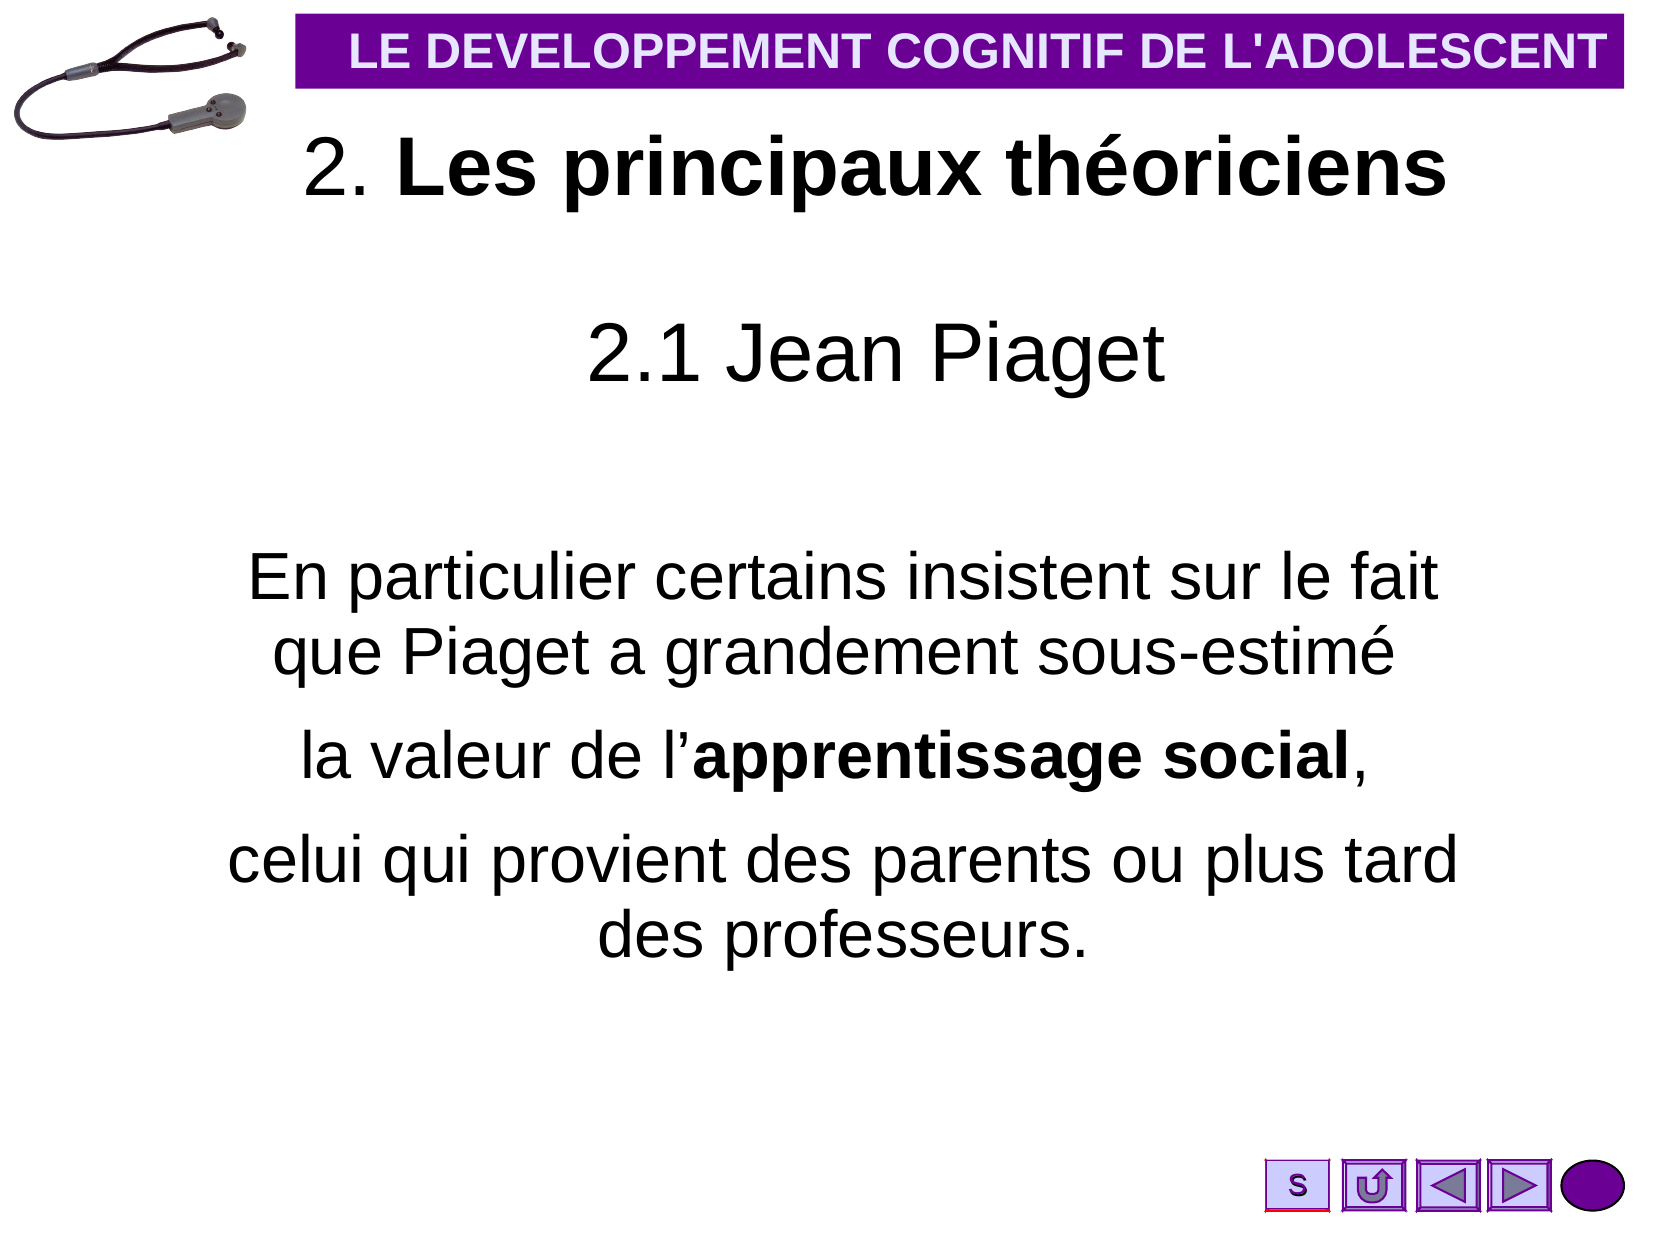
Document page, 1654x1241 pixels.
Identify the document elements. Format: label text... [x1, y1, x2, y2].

text_box [1561, 1160, 1625, 1211]
list En particulier certains insistent sur le fait que Piaget a grandement sous-estimé la valeur de l’apprentissage social, celui qui provient des parents ou plus tard des professeurs. [206, 531, 1482, 980]
picture [8, 8, 260, 153]
text_box 2. Les principaux théoriciens 2.1 Jean Piaget [287, 112, 1466, 407]
text_box LE DEVELOPPEMENT COGNITIF DE L'ADOLESCENT [295, 13, 1625, 89]
